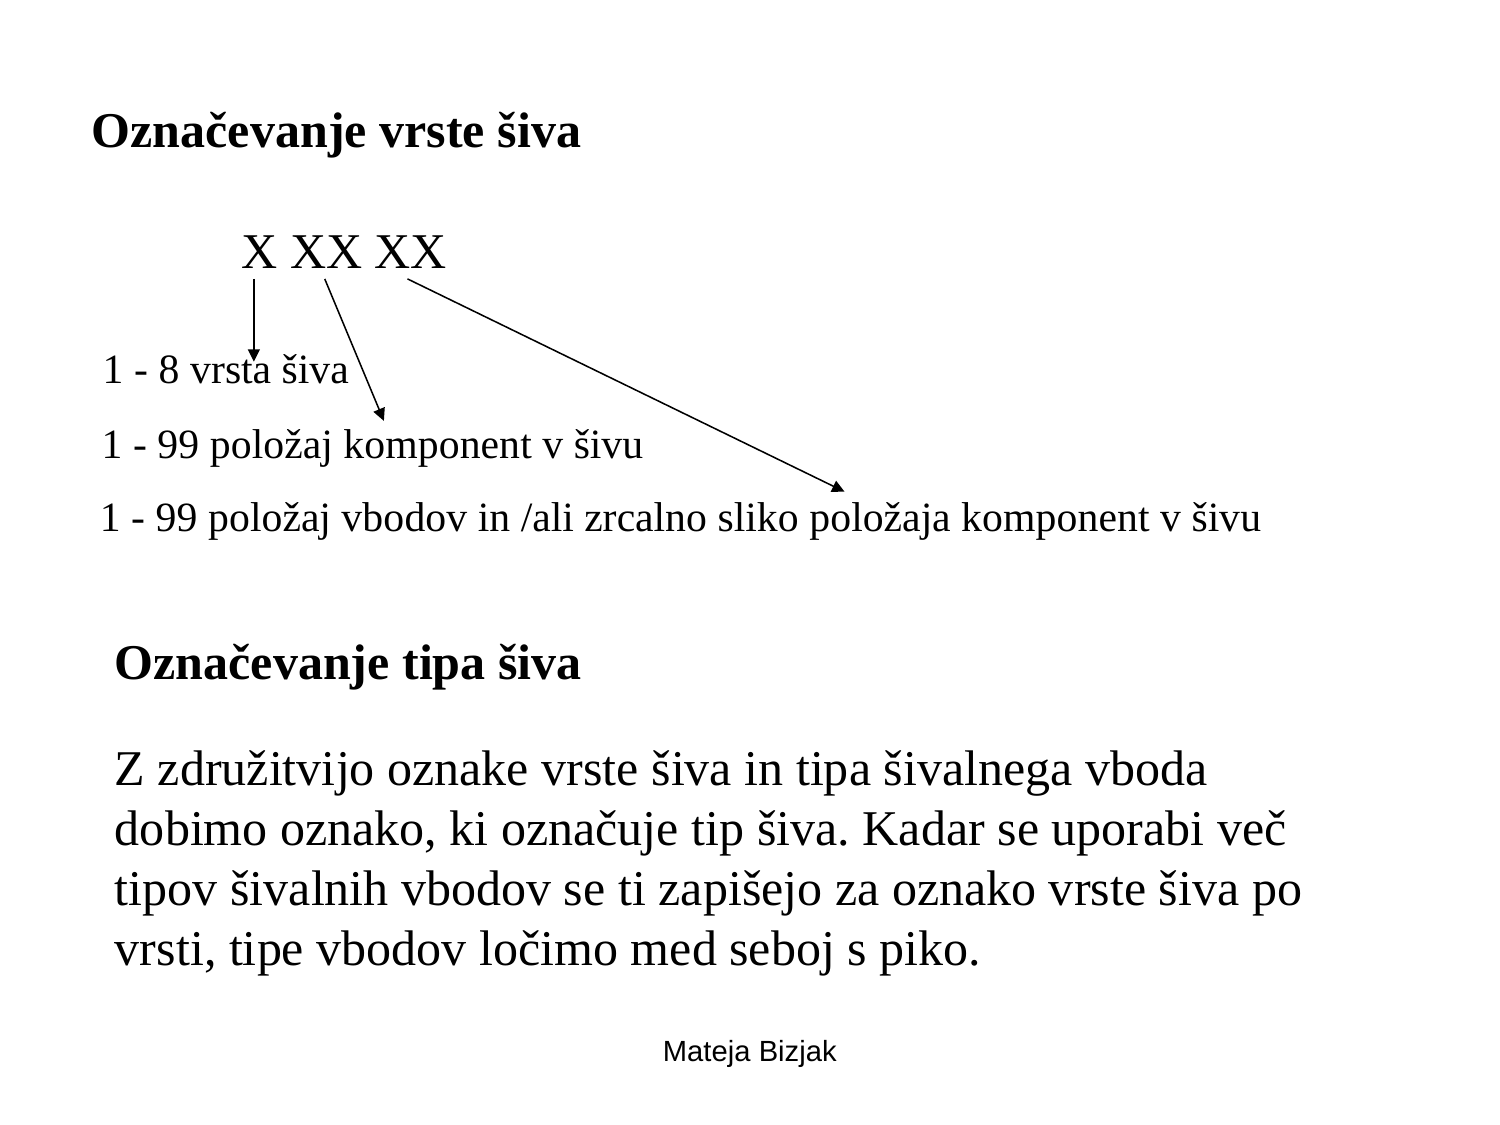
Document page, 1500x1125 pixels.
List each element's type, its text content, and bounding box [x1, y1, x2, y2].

text_box Z združitvijo oznake vrste šiva in tipa šivalnega vboda dobimo oznako, ki označuje tip šiva. Kadar se uporabi več tipov šivalnih vbodov se ti zapišejo za oznako vrste šiva po vrsti, tipe vbodov ločimo med seboj s piko. [100, 727, 1388, 1043]
text_box Označevanje tipa šiva [100, 621, 610, 697]
text_box 1 - 8 vrsta šiva [87, 334, 365, 400]
text_box 1 - 99 položaj komponent v šivu [86, 408, 659, 475]
text_box 1 - 8 vrsta šiva [349, 334, 365, 371]
list Označevanje vrste šiva X XX XX [76, 101, 1427, 362]
text_box Mateja Bizjak [512, 1043, 988, 1103]
text_box 1 - 99 položaj vbodov in /ali zrcalno sliko položaja komponent v šivu [85, 491, 1278, 548]
